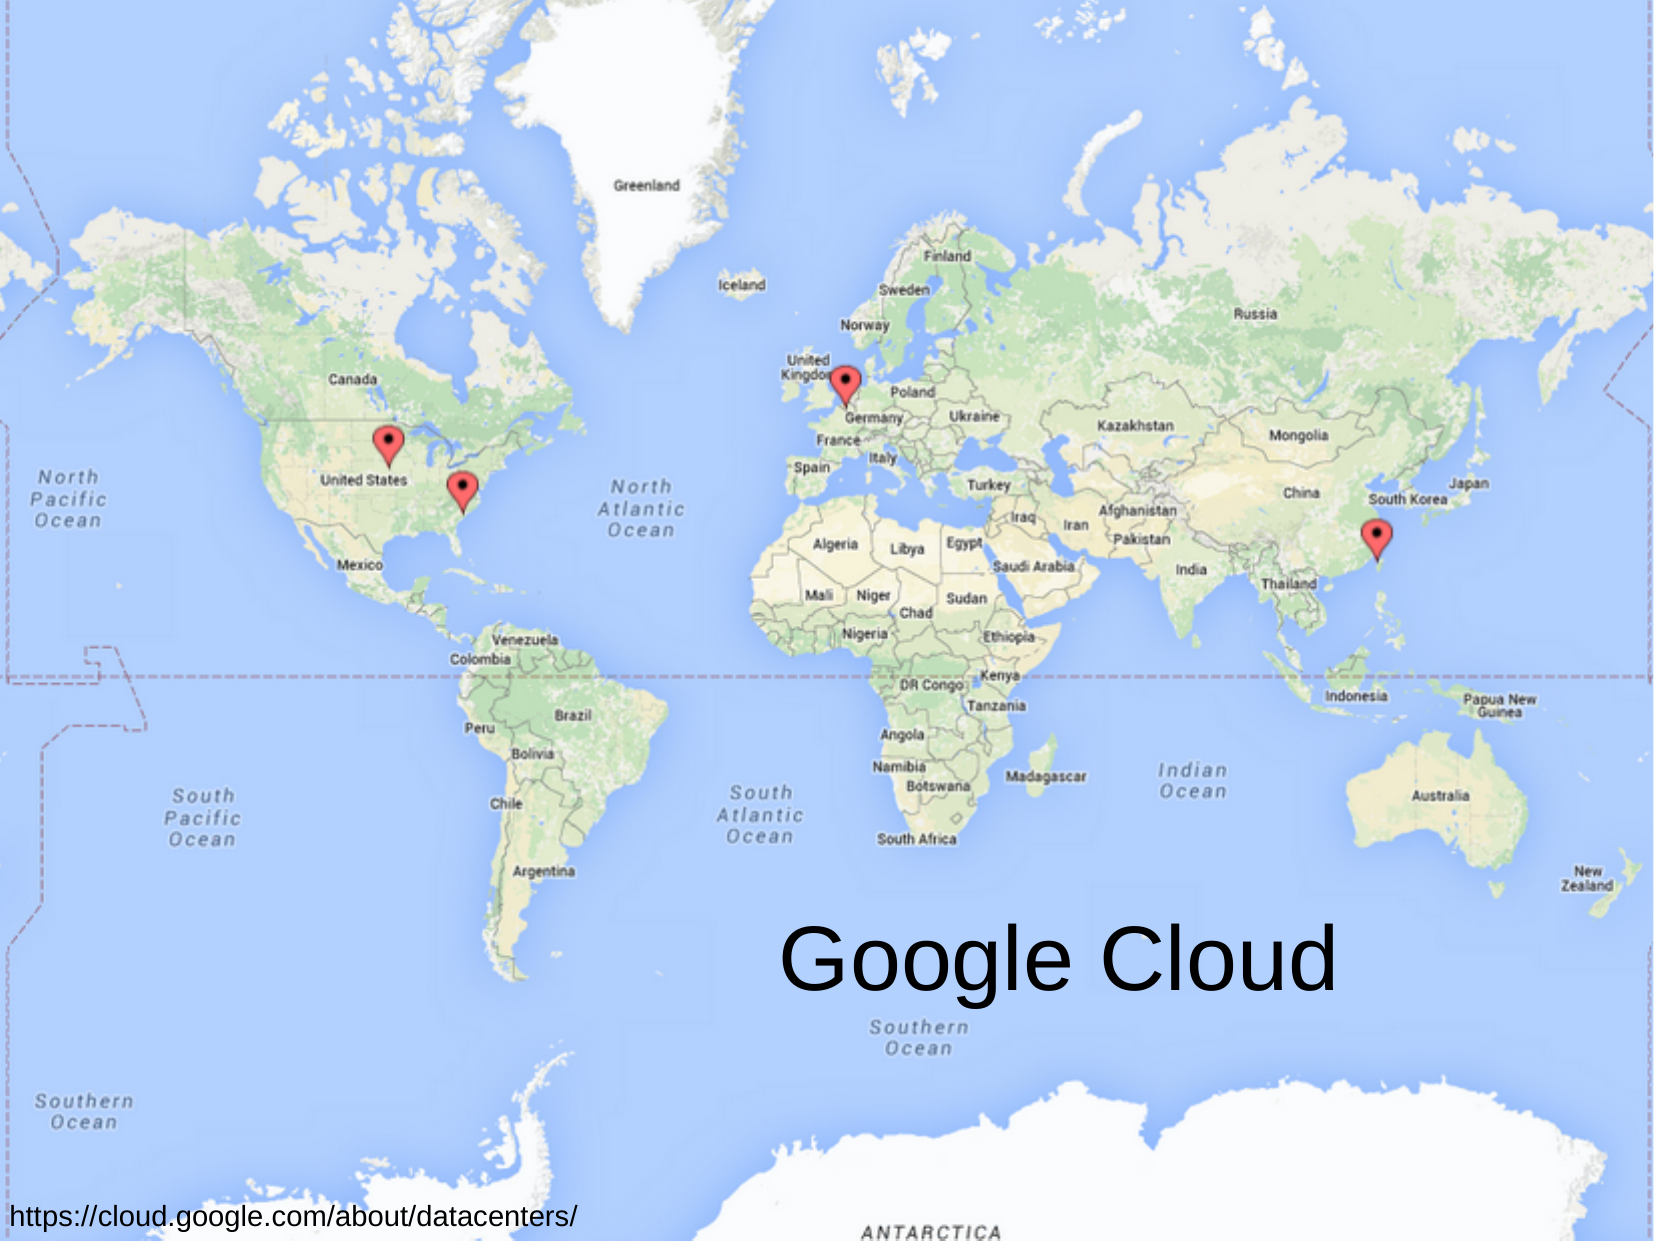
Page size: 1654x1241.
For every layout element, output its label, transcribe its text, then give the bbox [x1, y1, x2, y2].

title https://cloud.google.com/about/datacenters/ [0, 1112, 1039, 1241]
picture [0, 0, 1654, 1241]
title Google Cloud [315, 855, 1654, 1063]
